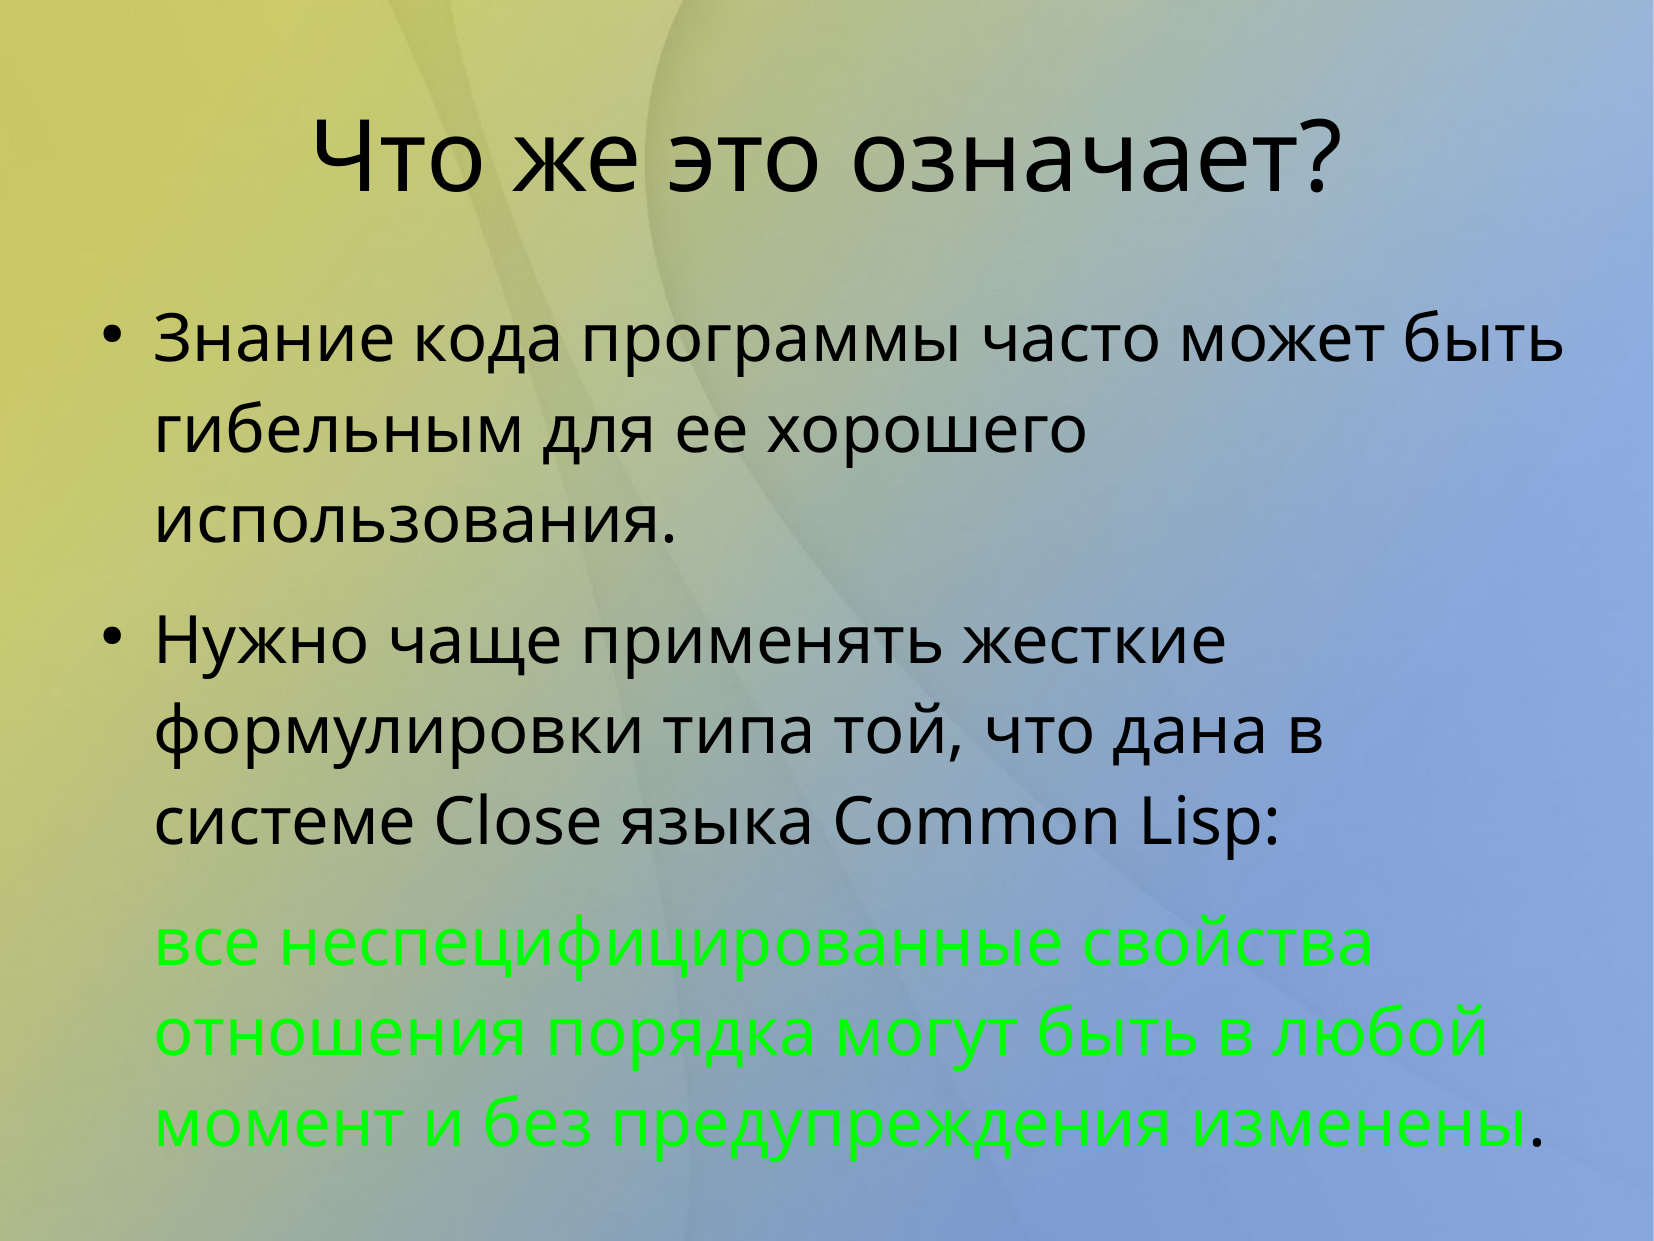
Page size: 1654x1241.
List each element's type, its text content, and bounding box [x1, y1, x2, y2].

title Что же это означает? [82, 56, 1571, 250]
list Знание кода программы часто может быть гибельным для ее хорошего использования. Нужно чаще применять жесткие формулировки типа той, что дана в системе Close языка Сommon Lisp: все неспецифицированные свойства отношения порядка могут быть в любой момент и без предупреждения изменены. [82, 290, 1571, 1160]
picture [0, 0, 1654, 1241]
